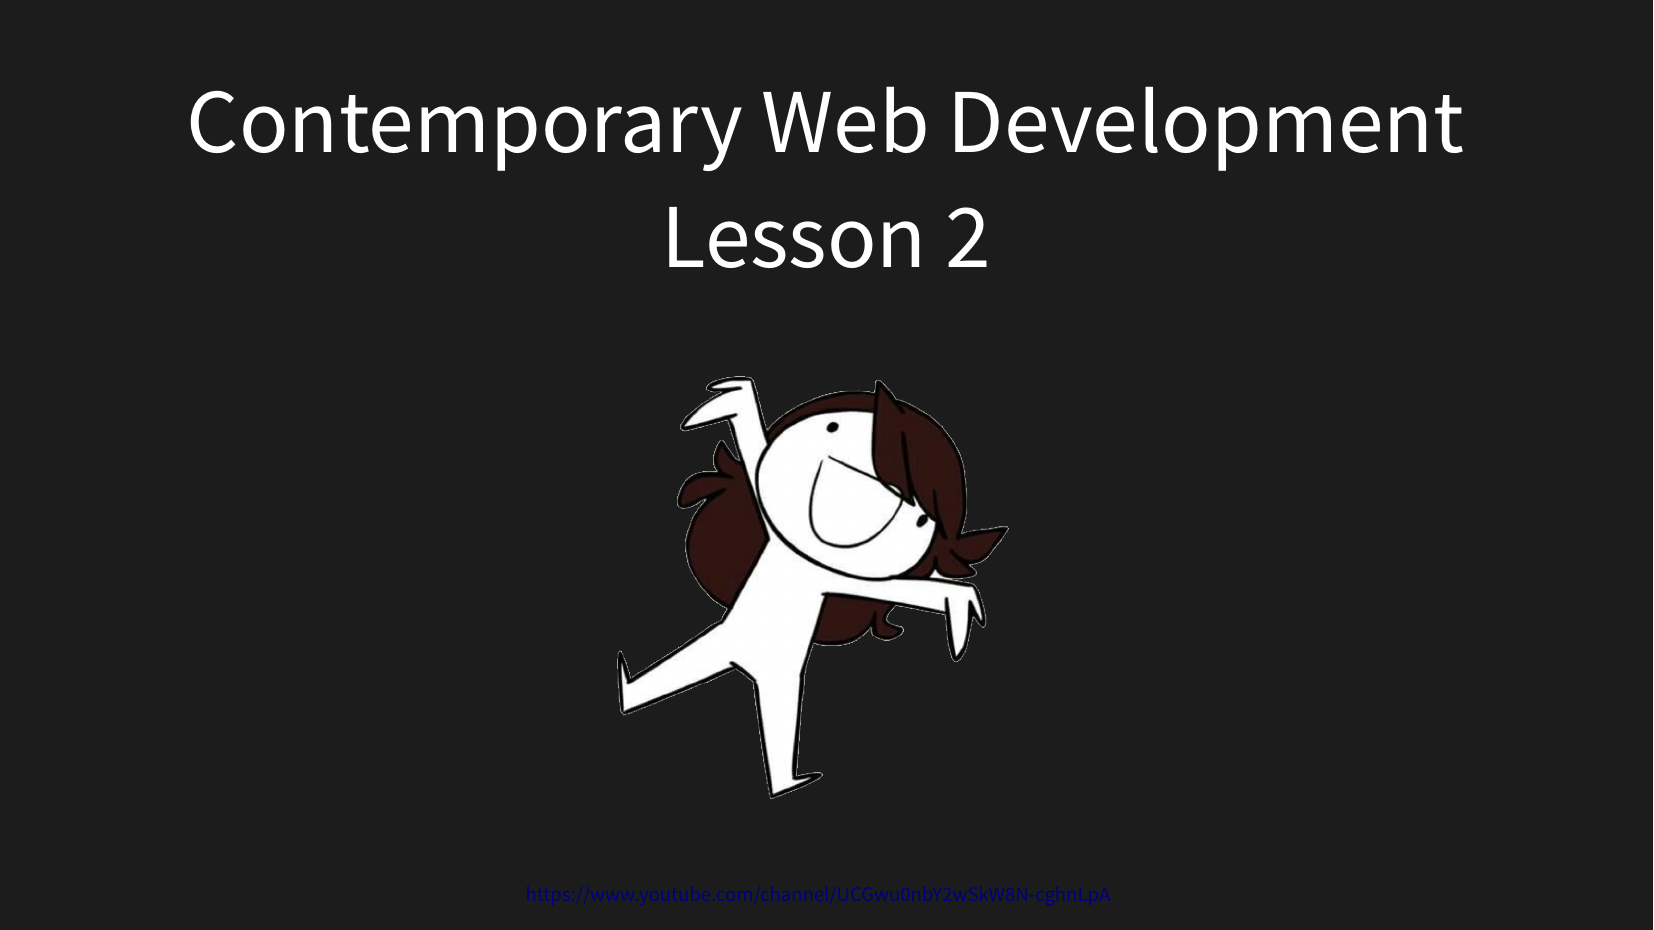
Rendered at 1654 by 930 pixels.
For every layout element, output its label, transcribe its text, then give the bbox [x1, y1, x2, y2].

title Contemporary Web Development Lesson 2 [0, 61, 1653, 293]
picture [562, 309, 1054, 801]
text_box https://www.youtube.com/channel/UCGwu0nbY2wSkW8N-cghnLpA [510, 870, 1178, 917]
